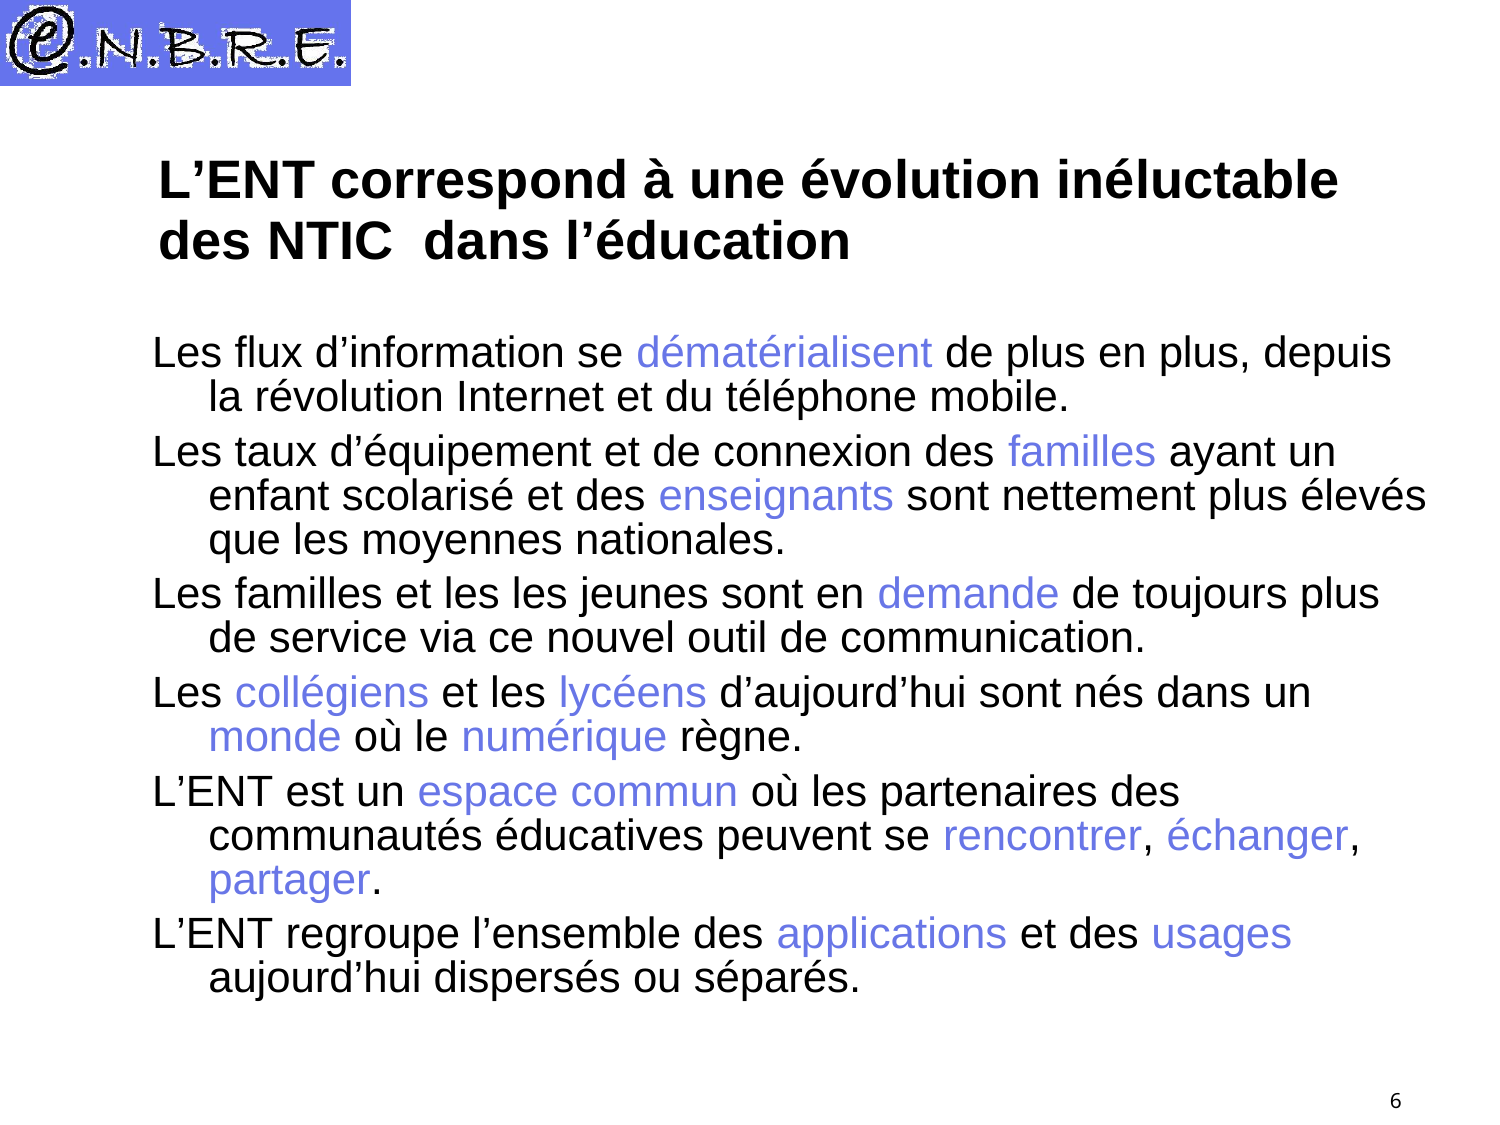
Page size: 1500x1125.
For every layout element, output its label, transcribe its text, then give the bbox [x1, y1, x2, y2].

picture [0, 0, 351, 86]
list Les flux d’information se dématérialisent de plus en plus, depuis la révolution Internet et du téléphone mobile. Les taux d’équipement et de connexion des familles ayant un enfant scolarisé et des enseignants sont nettement plus élevés que les moyennes nationales. Les familles et les les jeunes sont en demande de toujours plus de service via ce nouvel outil de communication. Les collégiens et les lycéens d’aujourd’hui sont nés dans un monde où le numérique règne. L’ENT est un espace commun où les partenaires des communautés éducatives peuvent se rencontrer, échanger, partager. L’ENT regroupe l’ensemble des applications et des usages aujourd’hui dispersés ou séparés. [137, 324, 1448, 1088]
title L’ENT correspond à une évolution inéluctable des NTIC dans l’éducation [143, 116, 1461, 305]
